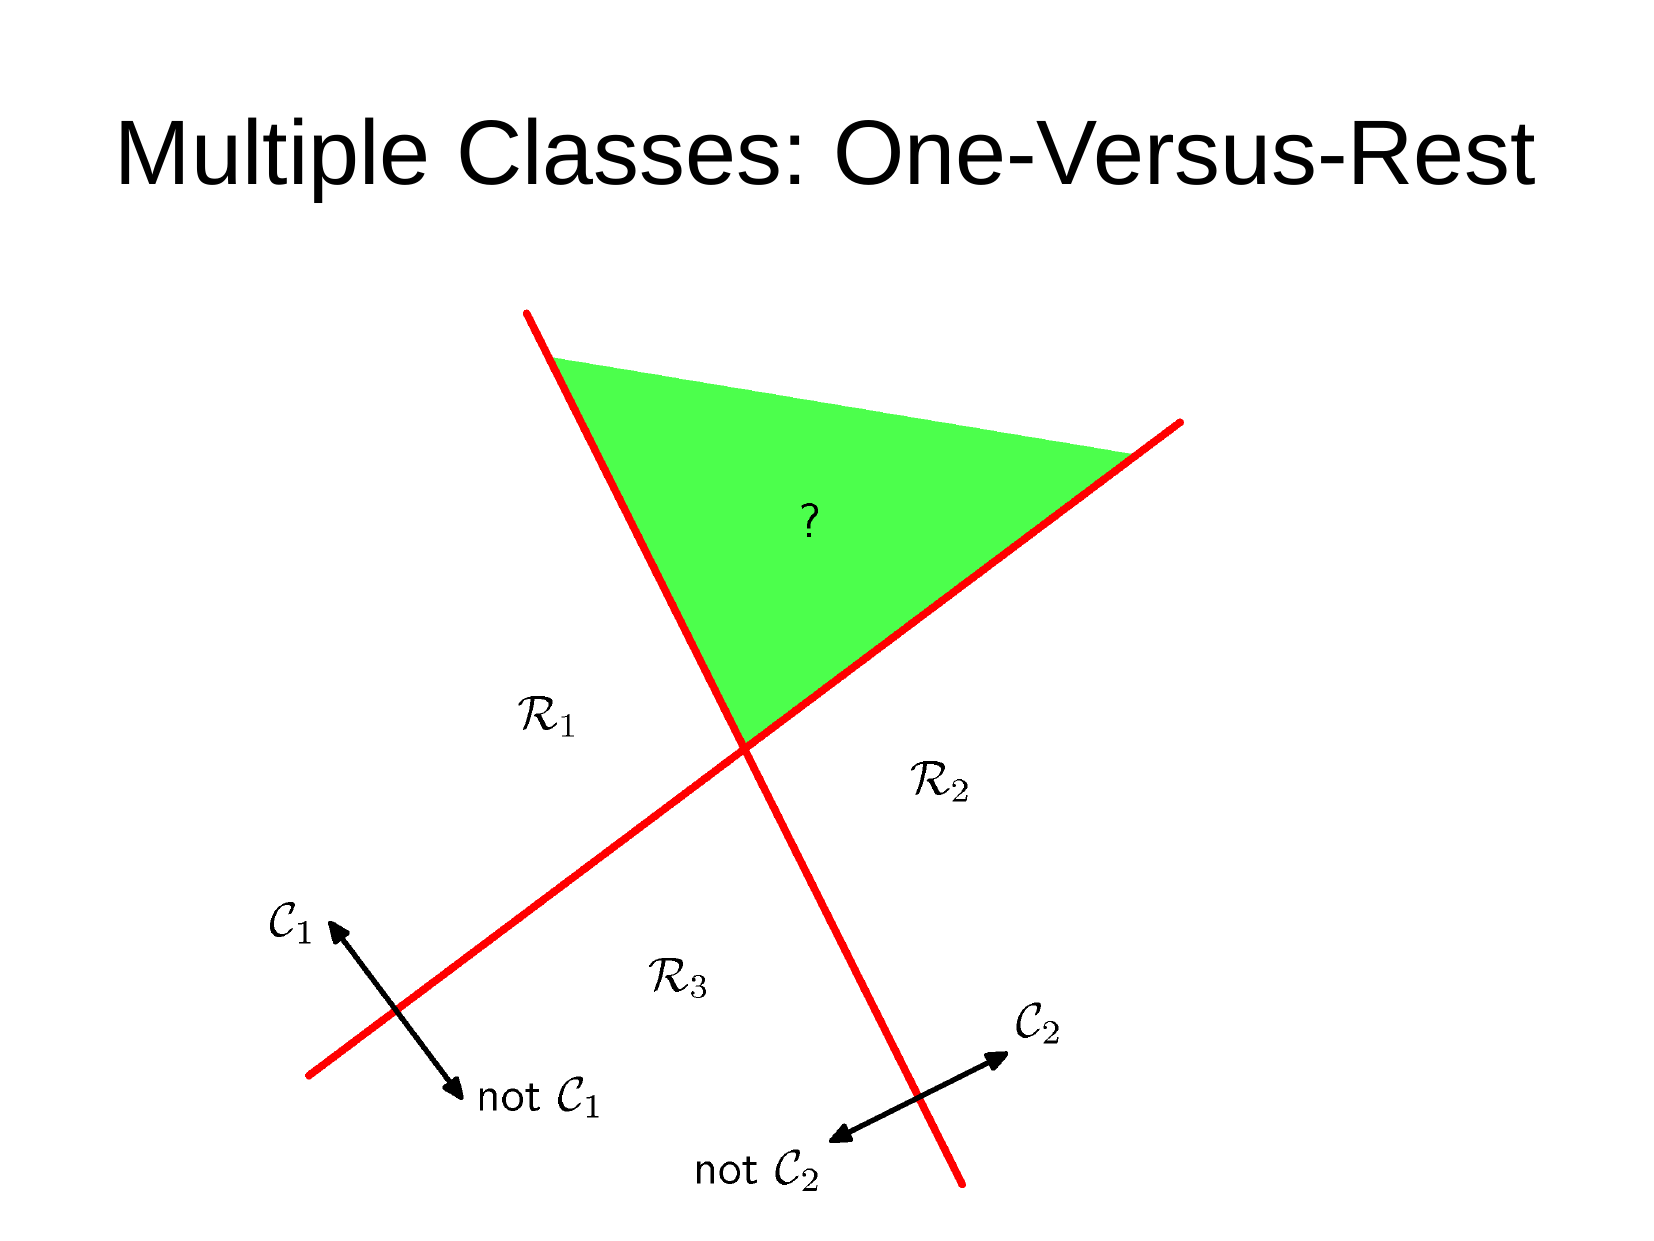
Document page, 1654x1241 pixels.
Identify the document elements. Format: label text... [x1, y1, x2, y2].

title Multiple Classes: One-Versus-Rest [82, 49, 1571, 257]
picture [264, 307, 1186, 1201]
